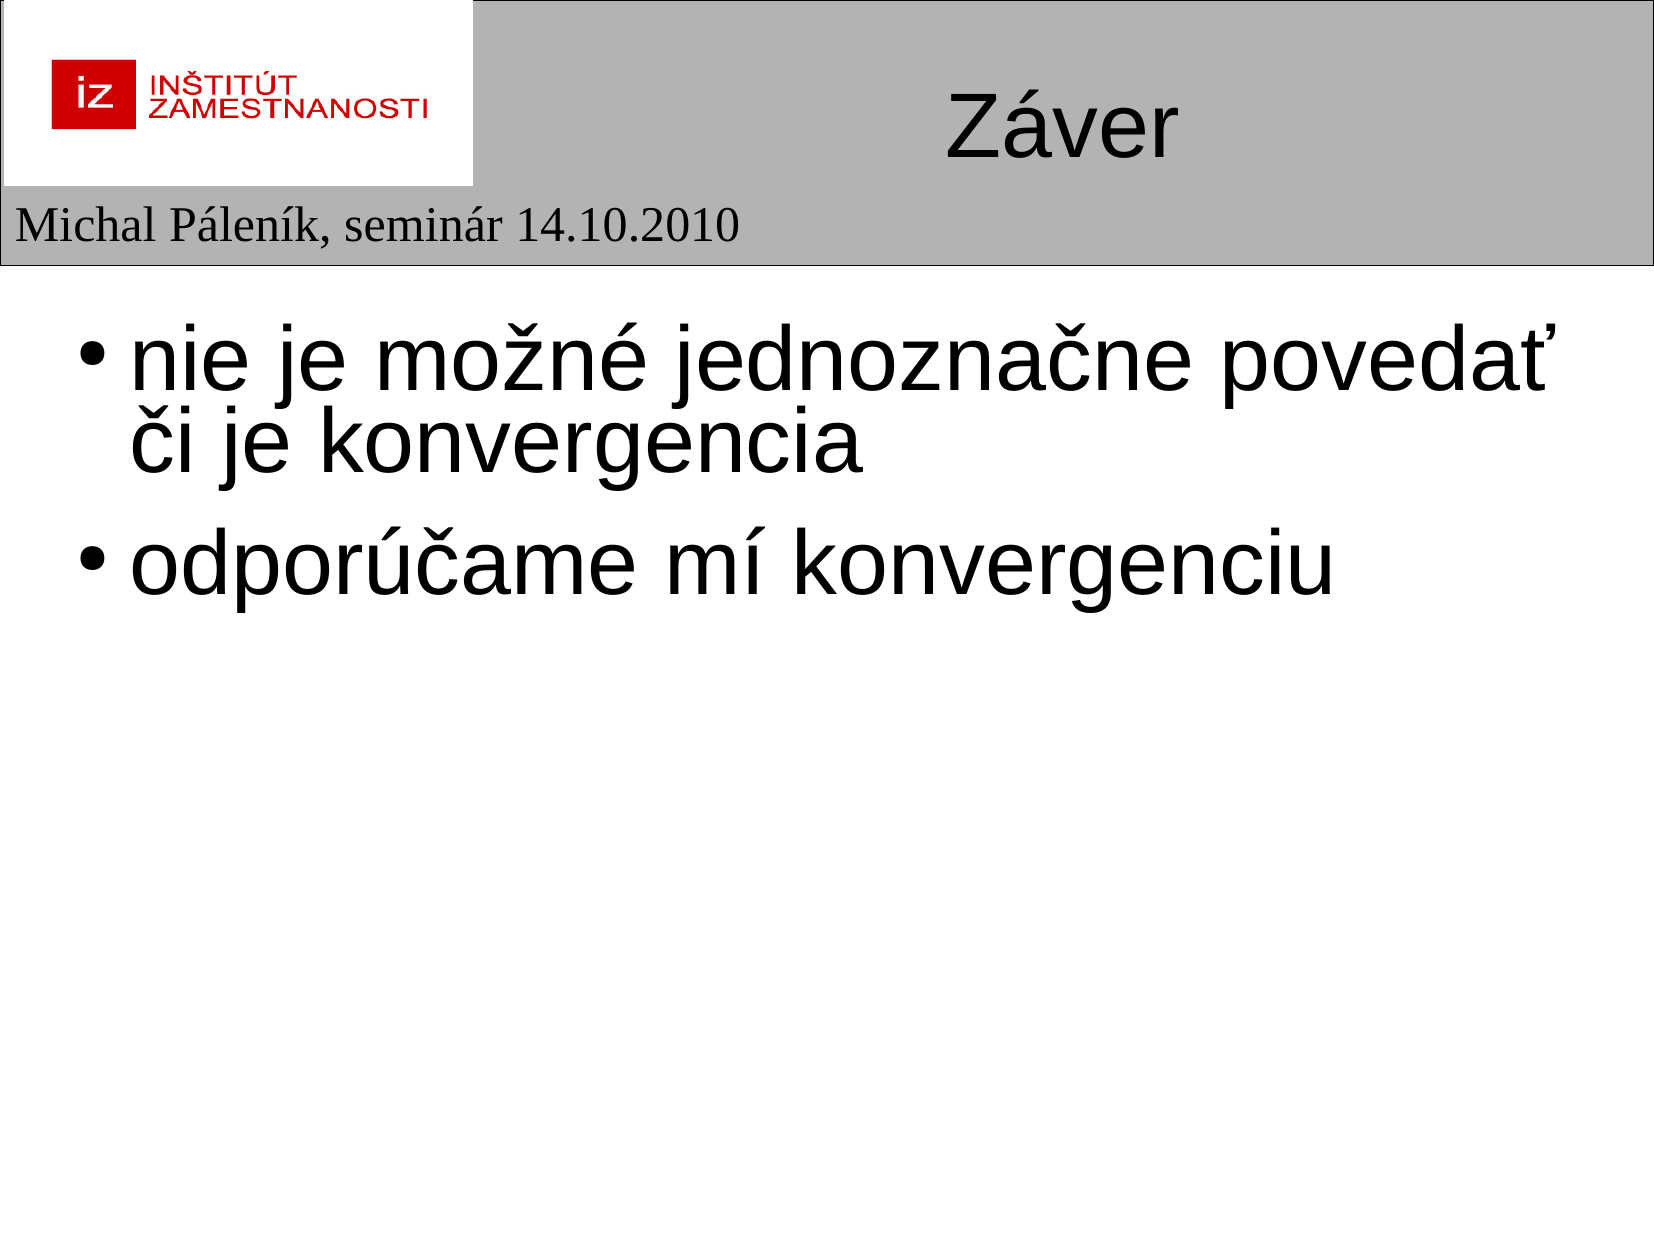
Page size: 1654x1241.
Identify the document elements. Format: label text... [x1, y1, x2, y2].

list nie je možné jednoznačne povedať či je konvergencia odporúčame mí konvergenciu [59, 324, 1625, 1167]
title Záver [561, 37, 1565, 229]
picture [4, 0, 473, 186]
